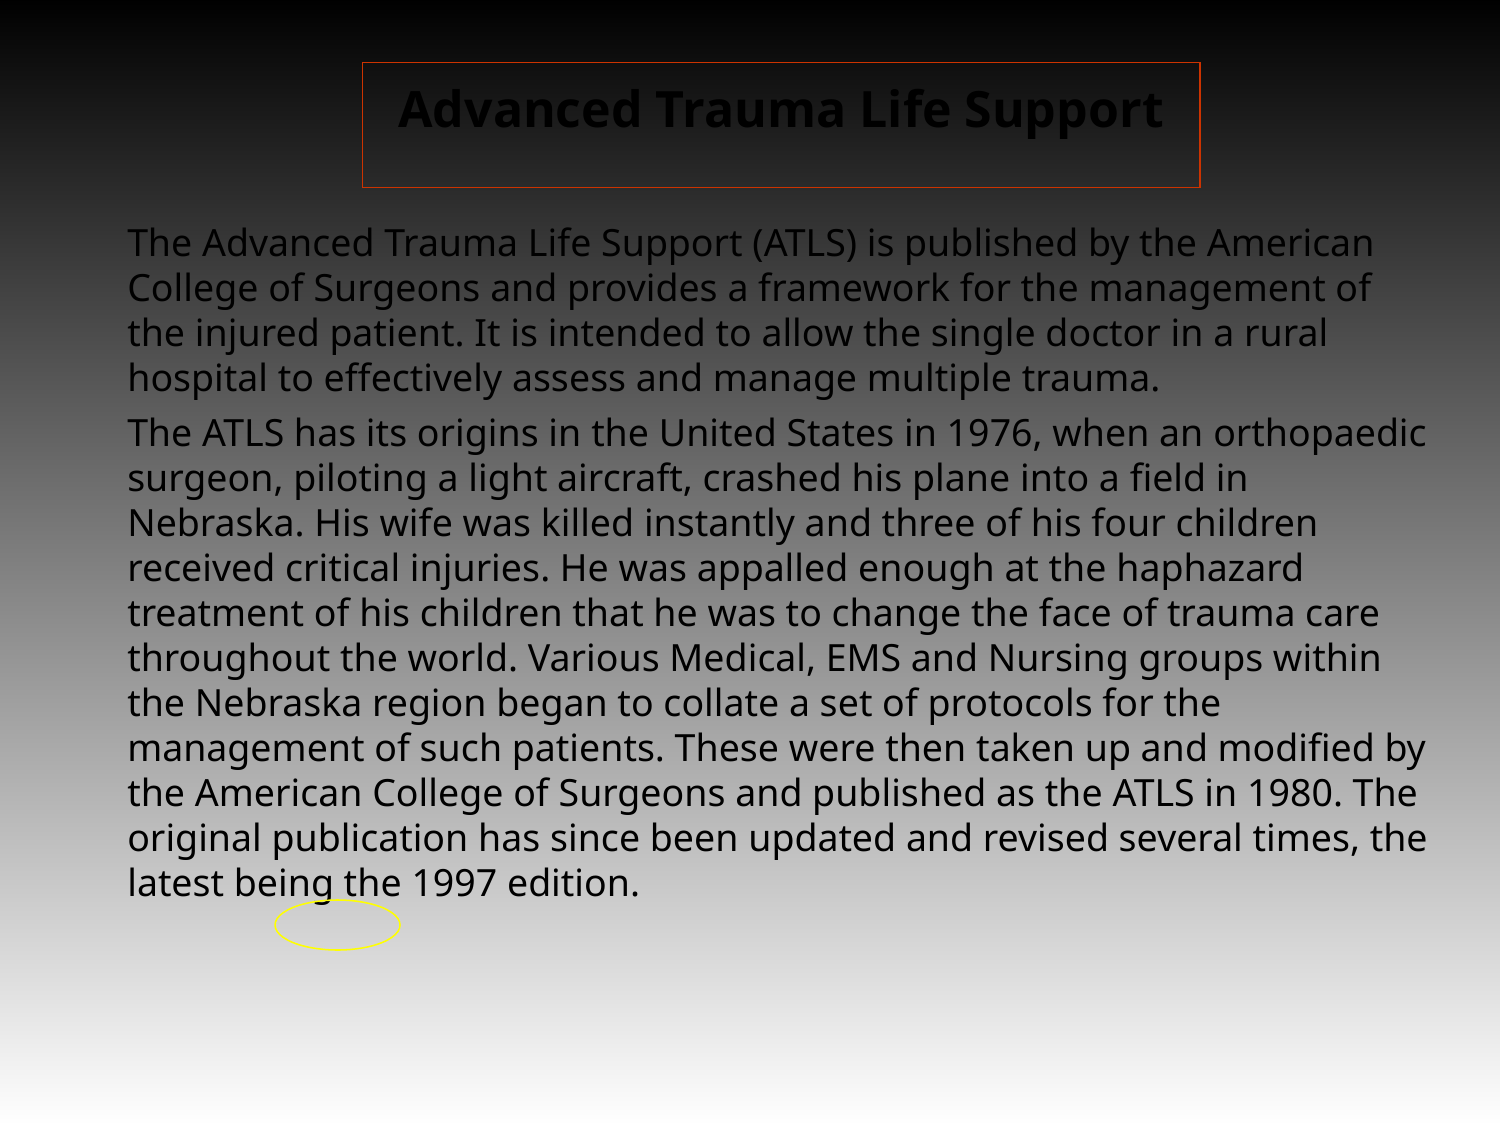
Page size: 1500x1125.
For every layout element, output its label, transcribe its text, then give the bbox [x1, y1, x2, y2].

text_box Advanced Trauma Life Support The Advanced Trauma Life Support (ATLS) is published by the American College of Surgeons and provides a framework for the management of the injured patient. It is intended to allow the single doctor in a rural hospital to effectively assess and manage multiple trauma. The ATLS has its origins in the United States in 1976, when an orthopaedic surgeon, piloting a light aircraft, crashed his plane into a field in Nebraska. His wife was killed instantly and three of his four children received critical injuries. He was appalled enough at the haphazard treatment of his children that he was to change the face of trauma care throughout the world. Various Medical, EMS and Nursing groups within the Nebraska region began to collate a set of protocols for the management of such patients. These were then taken up and modified by the American College of Surgeons and published as the ATLS in 1980. The original publication has since been updated and revised several times, the latest being the 1997 edition. [112, 0, 1450, 912]
